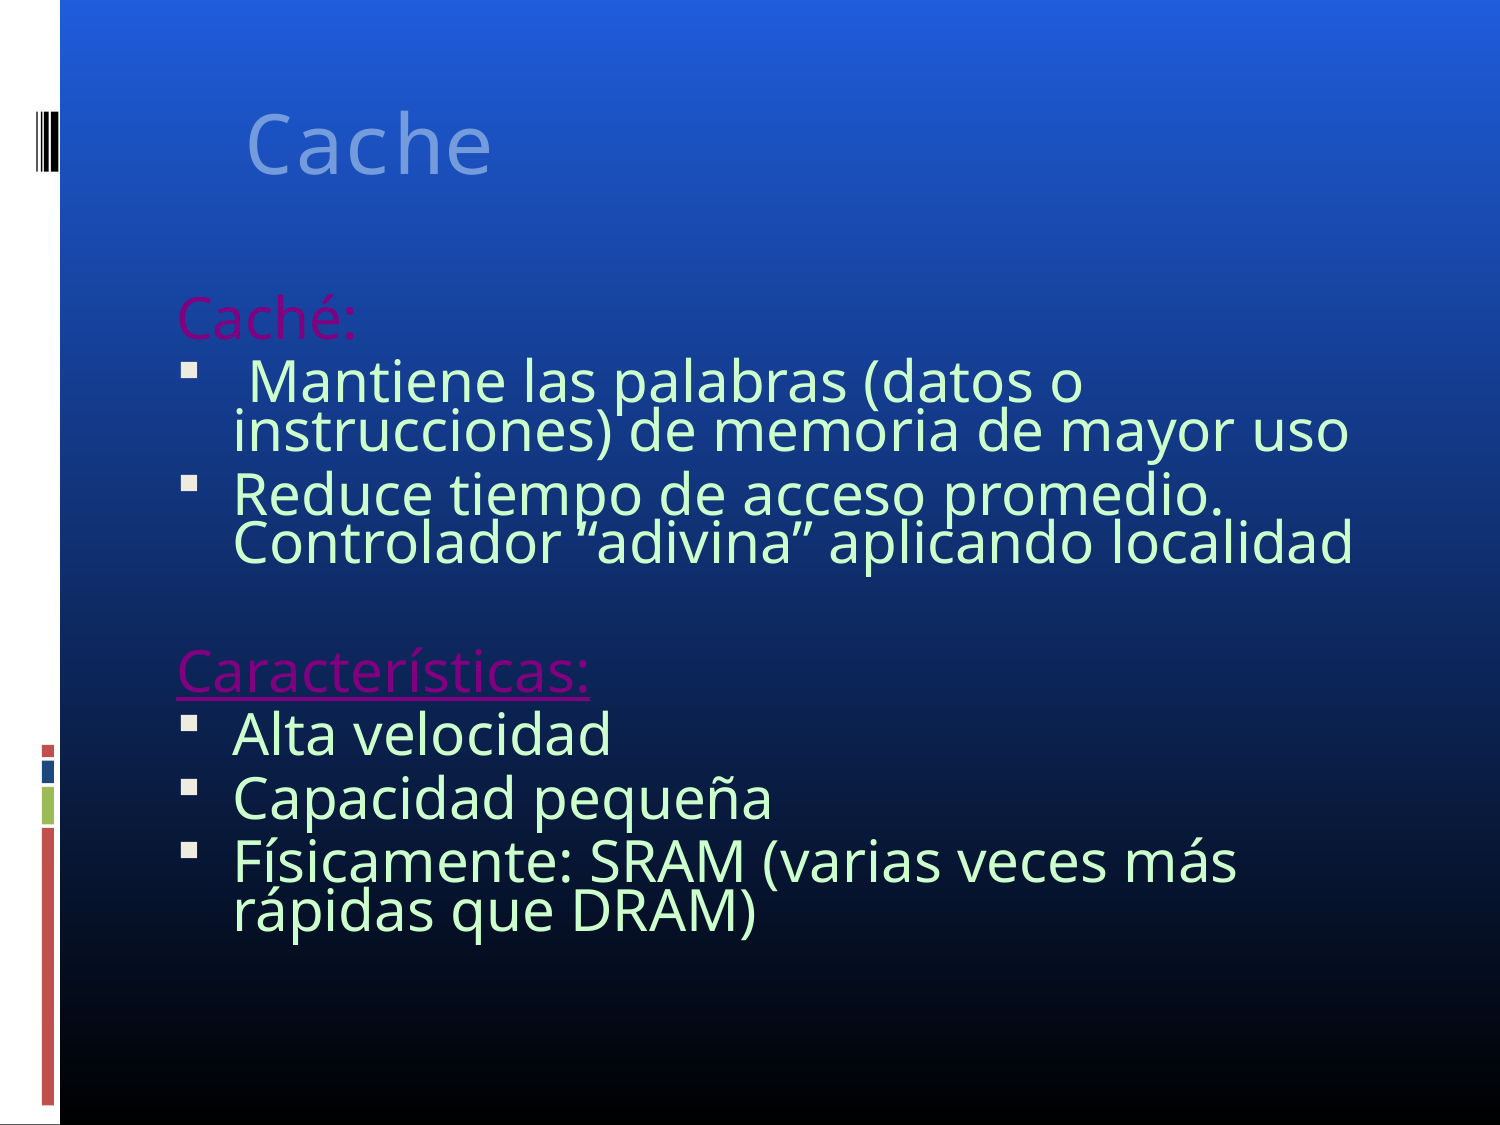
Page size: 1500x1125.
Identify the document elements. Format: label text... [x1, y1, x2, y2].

list Caché: Mantiene las palabras (datos o instrucciones) de memoria de mayor uso Reduce tiempo de acceso promedio. Controlador “adivina” aplicando localidad Características: Alta velocidad Capacidad pequeña Físicamente: SRAM (varias veces más rápidas que DRAM) [150, 292, 1426, 1053]
title Cache [150, 84, 1426, 235]
